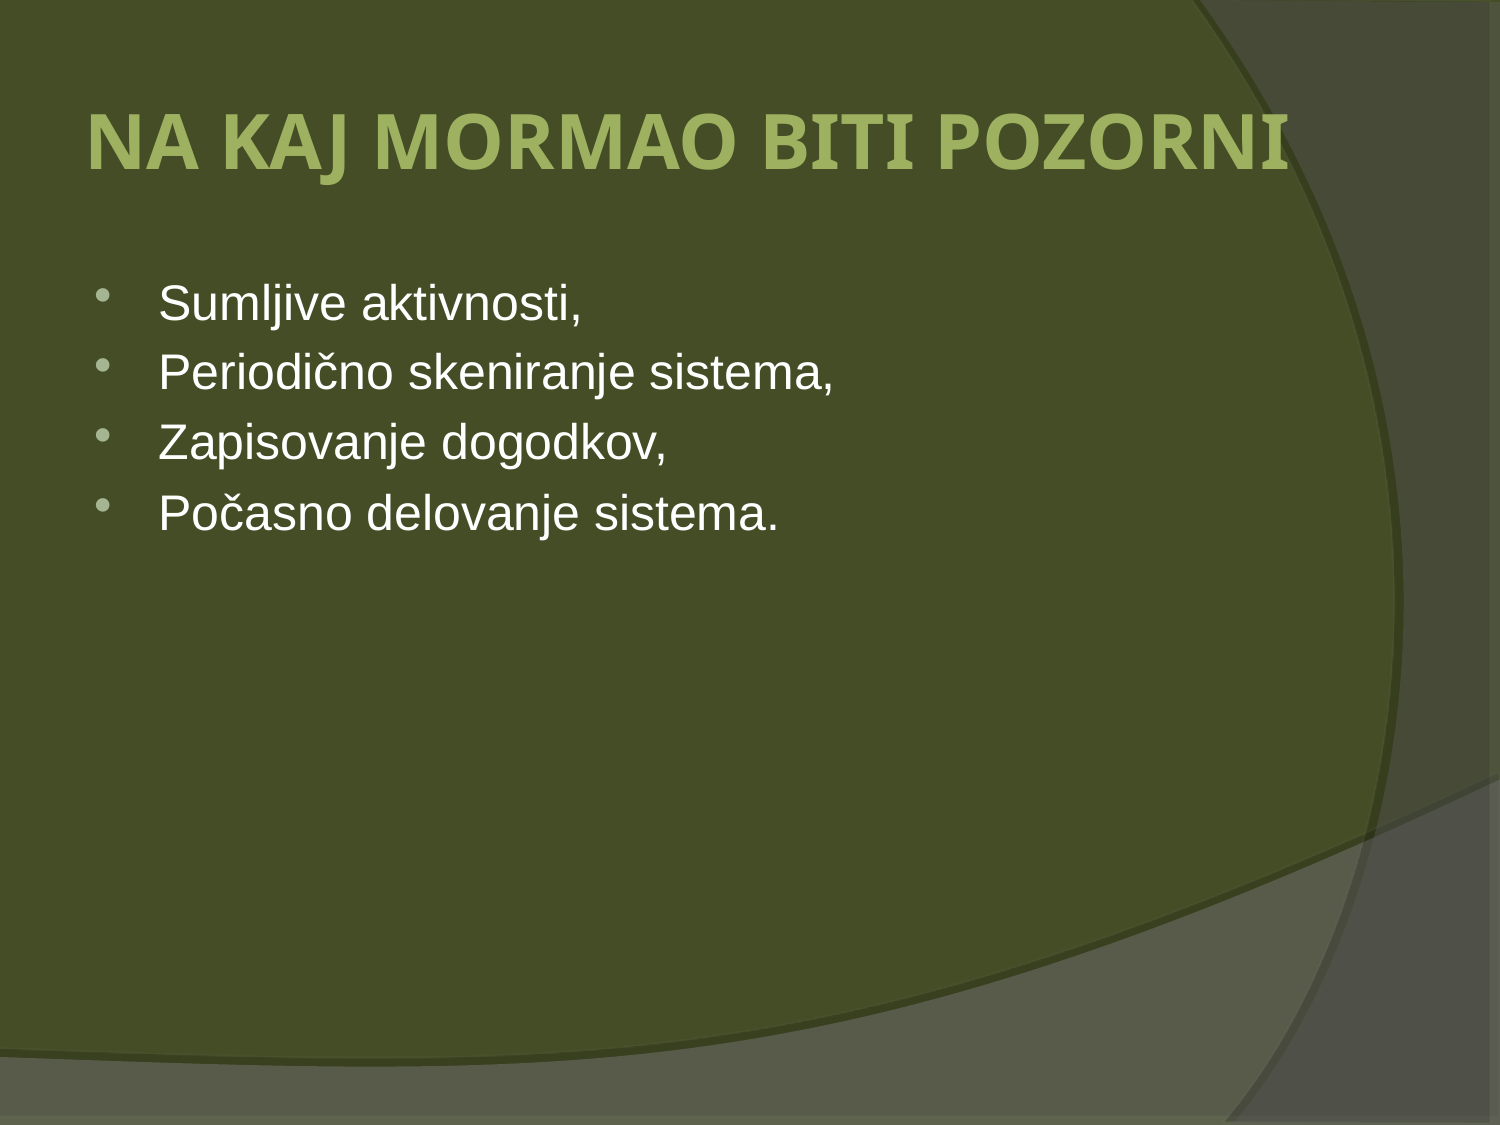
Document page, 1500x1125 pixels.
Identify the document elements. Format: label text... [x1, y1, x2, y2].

title NA KAJ MORMAO BITI POZORNI [75, 45, 1300, 233]
list Sumljive aktivnosti, Periodično skeniranje sistema, Zapisovanje dogodkov, Počasno delovanje sistema. [75, 262, 1300, 1005]
